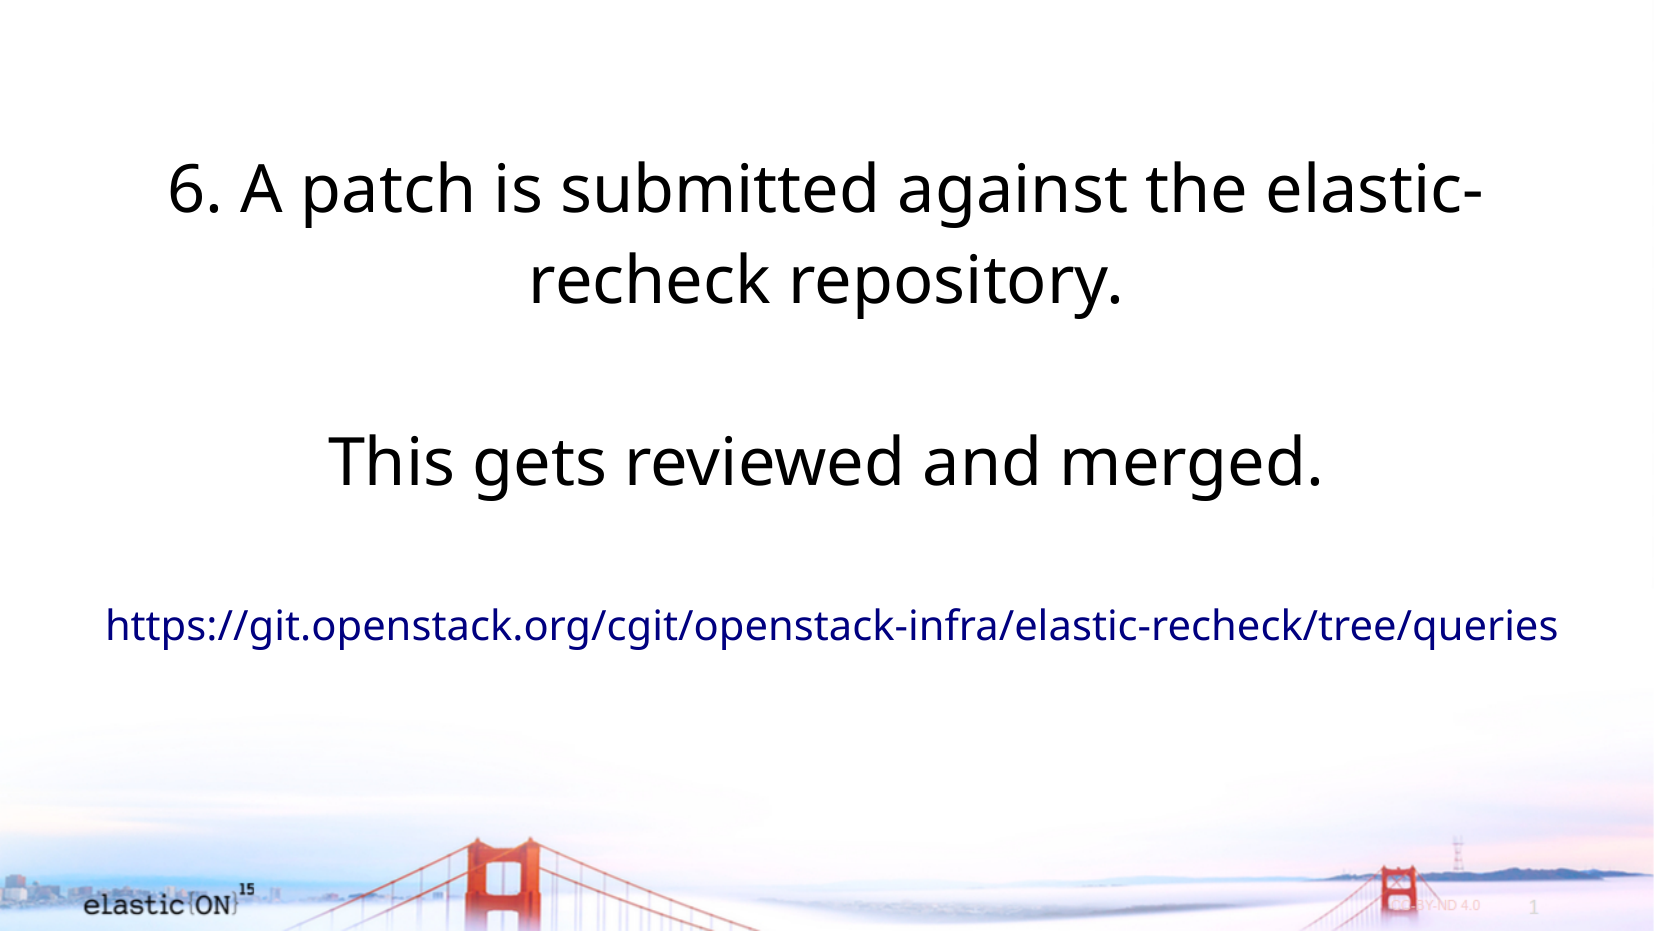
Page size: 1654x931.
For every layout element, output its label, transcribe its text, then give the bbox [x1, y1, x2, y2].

subtitle 6. A patch is submitted against the elastic-recheck repository. This gets reviewed and merged. https://git.openstack.org/cgit/openstack-infra/elastic-recheck/tree/queries [82, 37, 1571, 758]
picture [0, 0, 1654, 931]
